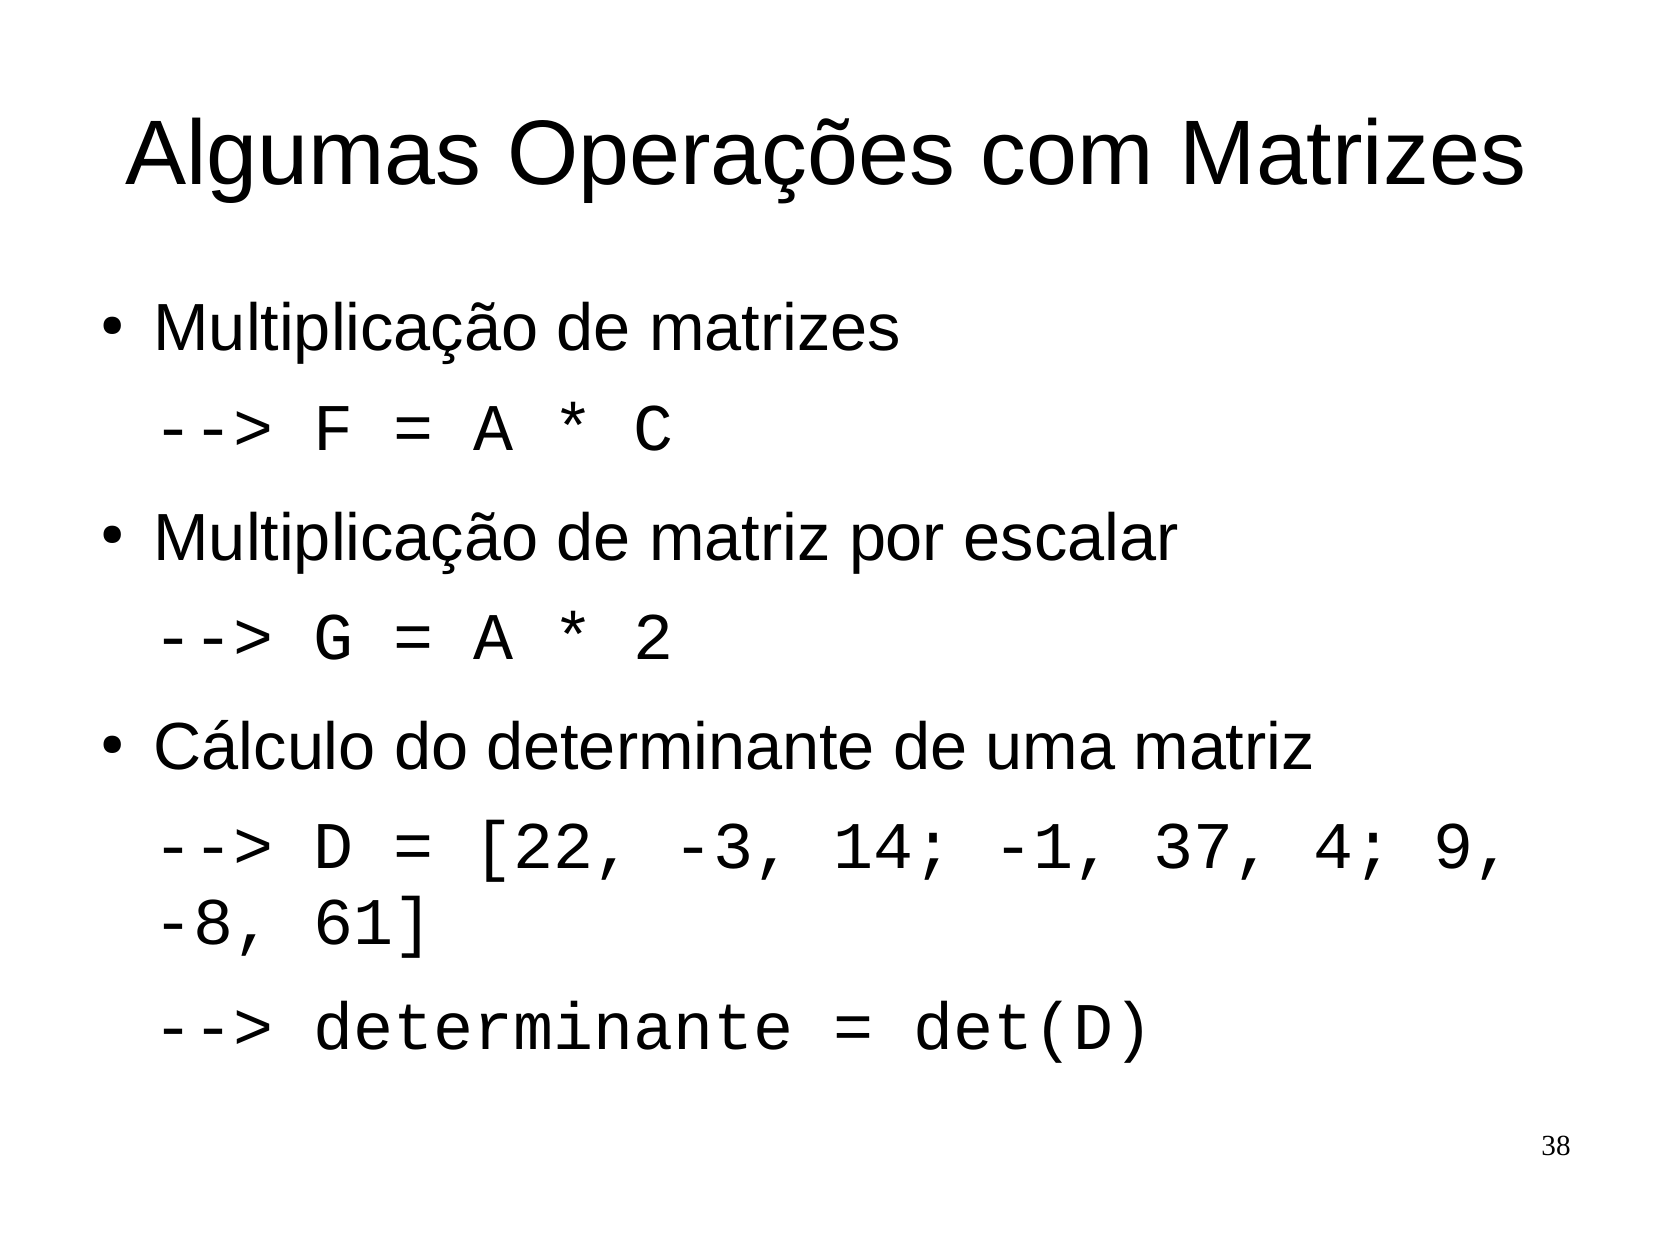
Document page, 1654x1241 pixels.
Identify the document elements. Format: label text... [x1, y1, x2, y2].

title Algumas Operações com Matrizes [82, 49, 1571, 257]
list Multiplicação de matrizes --> F = A * C Multiplicação de matriz por escalar --> G = A * 2 Cálculo do determinante de uma matriz --> D = [22, -3, 14; -1, 37, 4; 9, -8, 61] --> determinante = det(D) [82, 290, 1571, 1146]
